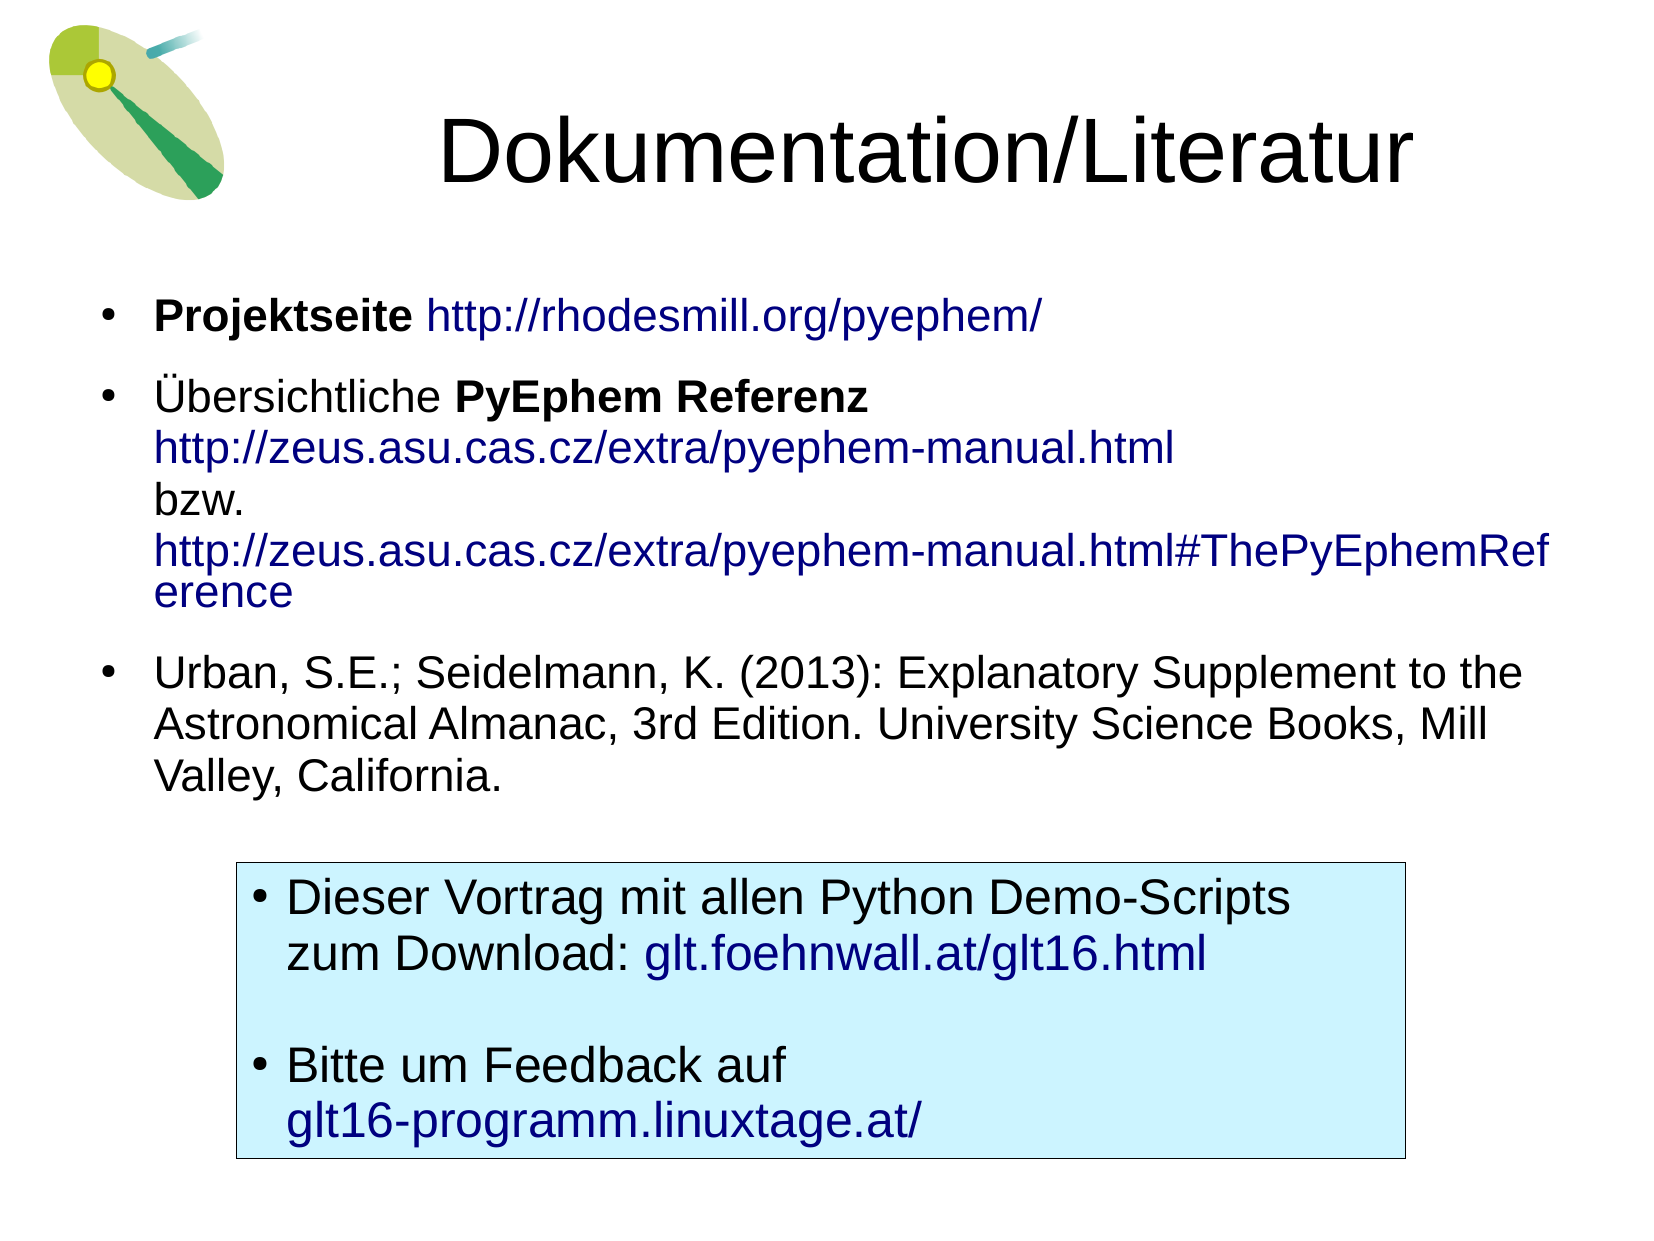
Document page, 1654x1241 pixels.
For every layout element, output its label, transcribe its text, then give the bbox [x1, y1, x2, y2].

list Projektseite http://rhodesmill.org/pyephem/ Übersichtliche PyEphem Referenz http://zeus.asu.cas.cz/extra/pyephem-manual.html bzw. http://zeus.asu.cas.cz/extra/pyephem-manual.html#ThePyEphemReference Urban, S.E.; Seidelmann, K. (2013): Explanatory Supplement to the Astronomical Almanac, 3rd Edition. University Science Books, Mill Valley, California. [82, 290, 1571, 1010]
title Dokumentation/Literatur [289, 47, 1565, 255]
picture [47, 23, 225, 201]
text_box Dieser Vortrag mit allen Python Demo-Scripts zum Download: glt.foehnwall.at/glt16.html Bitte um Feedback auf glt16-programm.linuxtage.at/ [236, 862, 1406, 1159]
